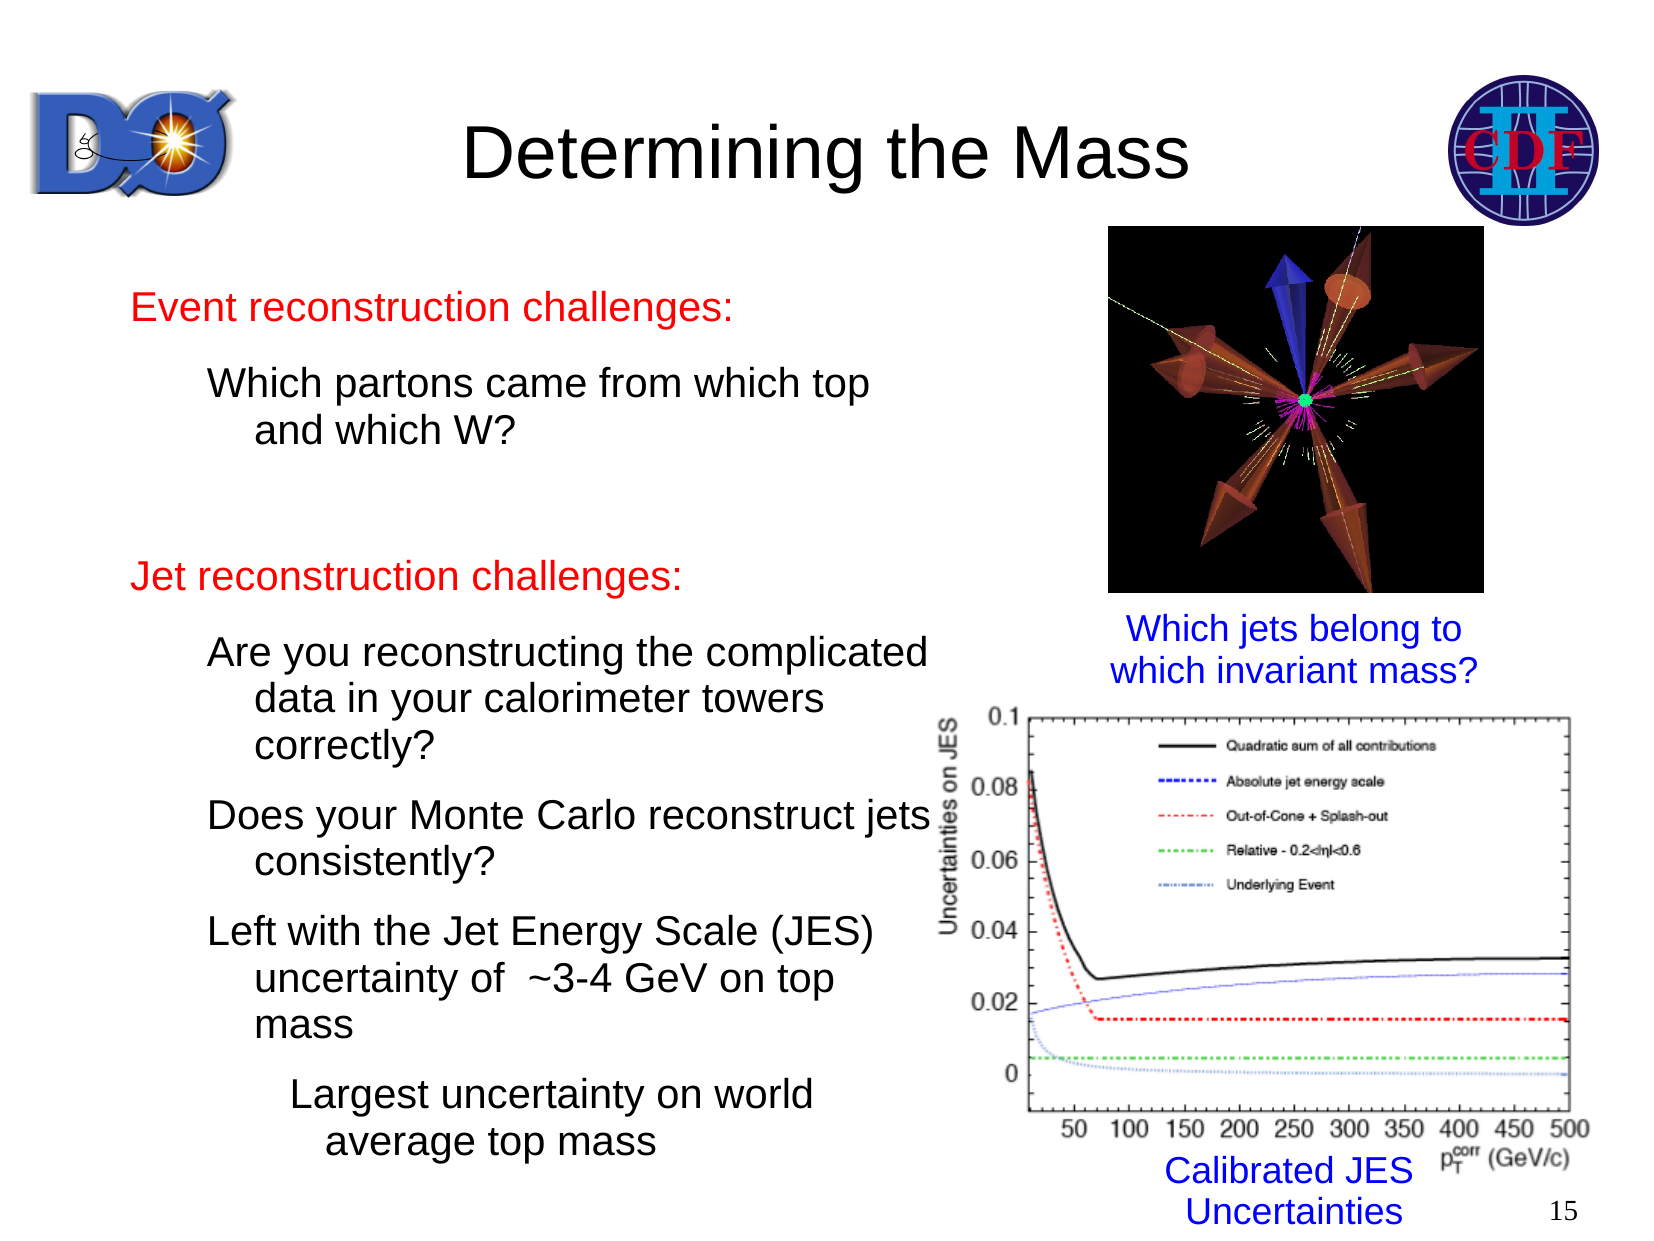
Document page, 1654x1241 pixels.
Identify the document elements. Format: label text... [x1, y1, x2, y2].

picture [26, 86, 82, 200]
picture [1571, 75, 1599, 226]
text_box Which jets belong to which invariant mass? [1069, 600, 1520, 699]
picture [1108, 225, 1484, 593]
text_box Calibrated JES Uncertainties [1069, 1141, 1520, 1241]
picture [933, 687, 1594, 1179]
title Determining the Mass [82, 56, 1571, 250]
list Event reconstruction challenges: Which partons came from which top and which W? Jet reconstruction challenges: Are you reconstructing the complicated data in your calorimeter towers correctly? Does your Monte Carlo reconstruct jets consistently? Left with the Jet Energy Scale (JES) uncertainty of ~3-4 GeV on top mass Largest uncertainty on world average top mass [112, 283, 938, 1165]
